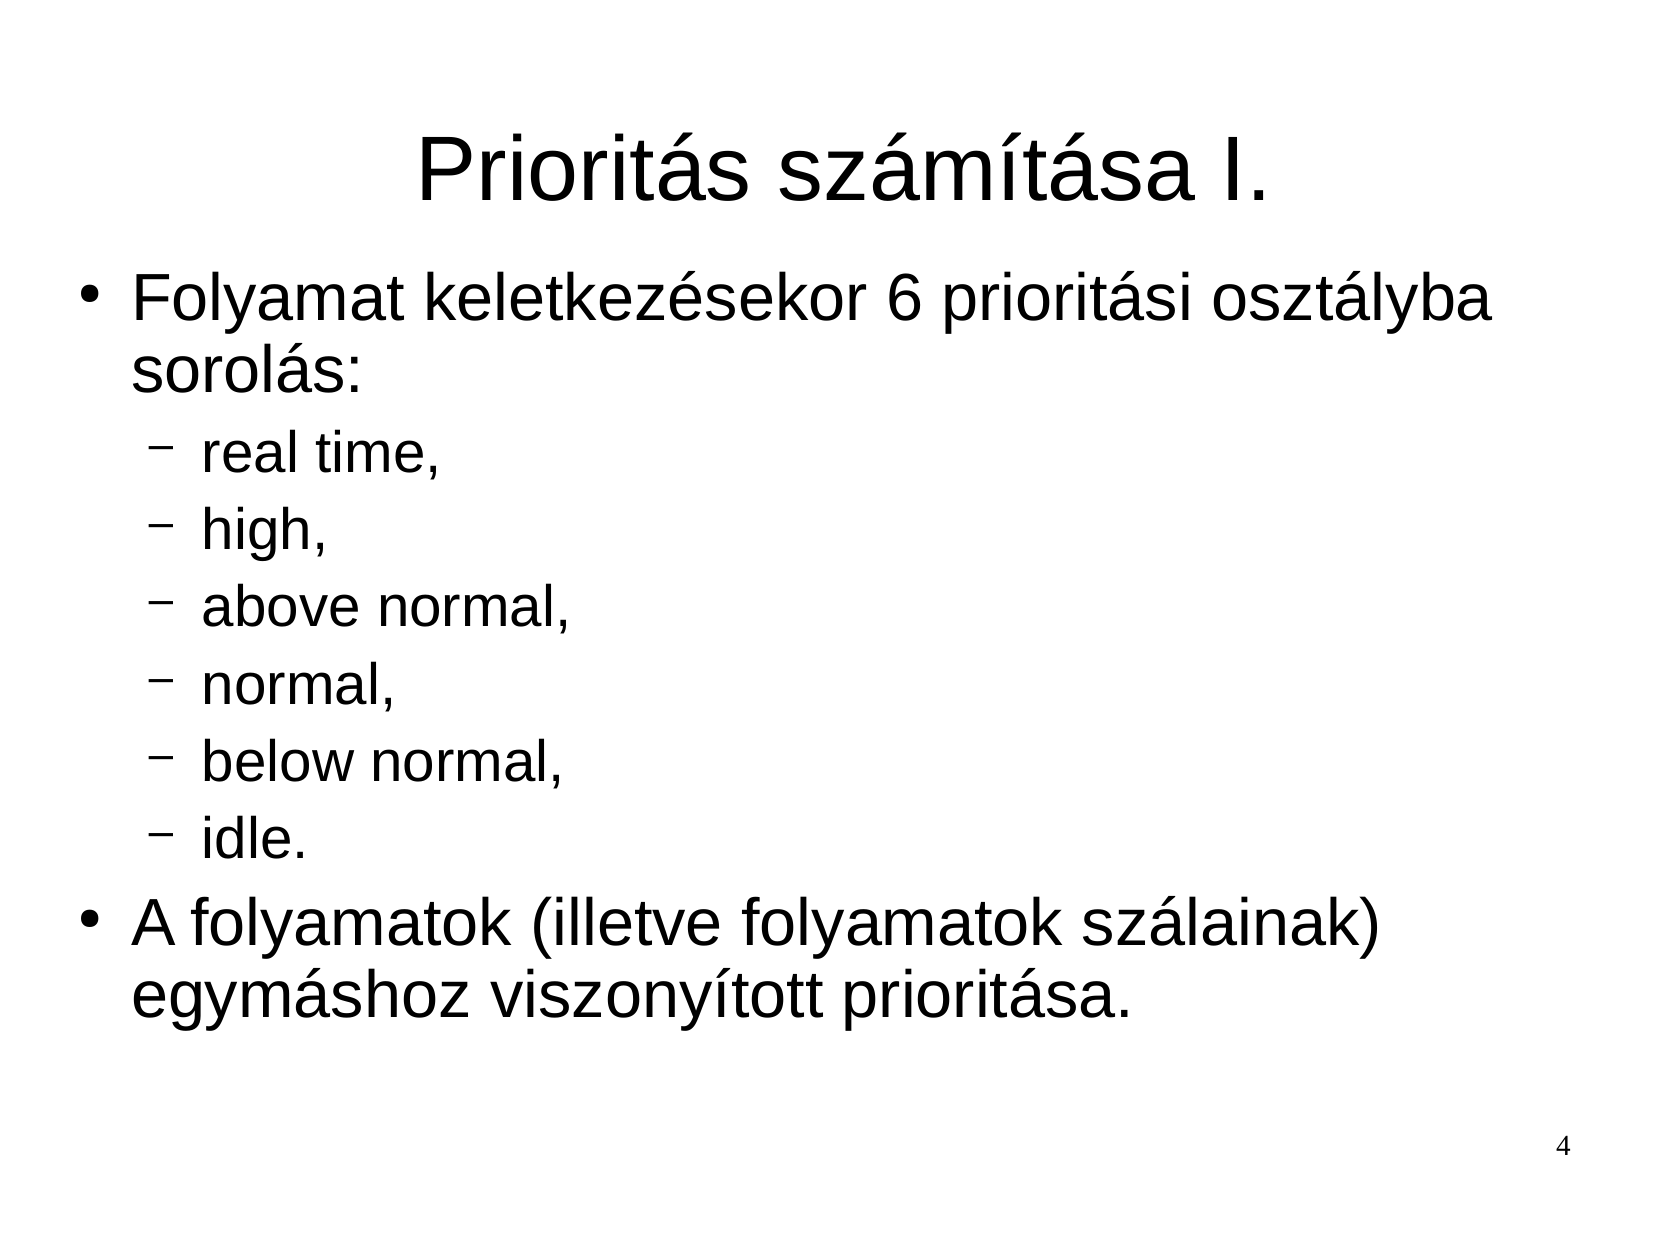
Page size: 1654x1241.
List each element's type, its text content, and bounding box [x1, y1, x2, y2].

title Prioritás számítása I. [123, 60, 1530, 255]
list Folyamat keletkezésekor 6 prioritási osztályba sorolás: real time, high, above normal, normal, below normal, idle. A folyamatok (illetve folyamatok szálainak) egymáshoz viszonyított prioritása. [45, 255, 1609, 1154]
